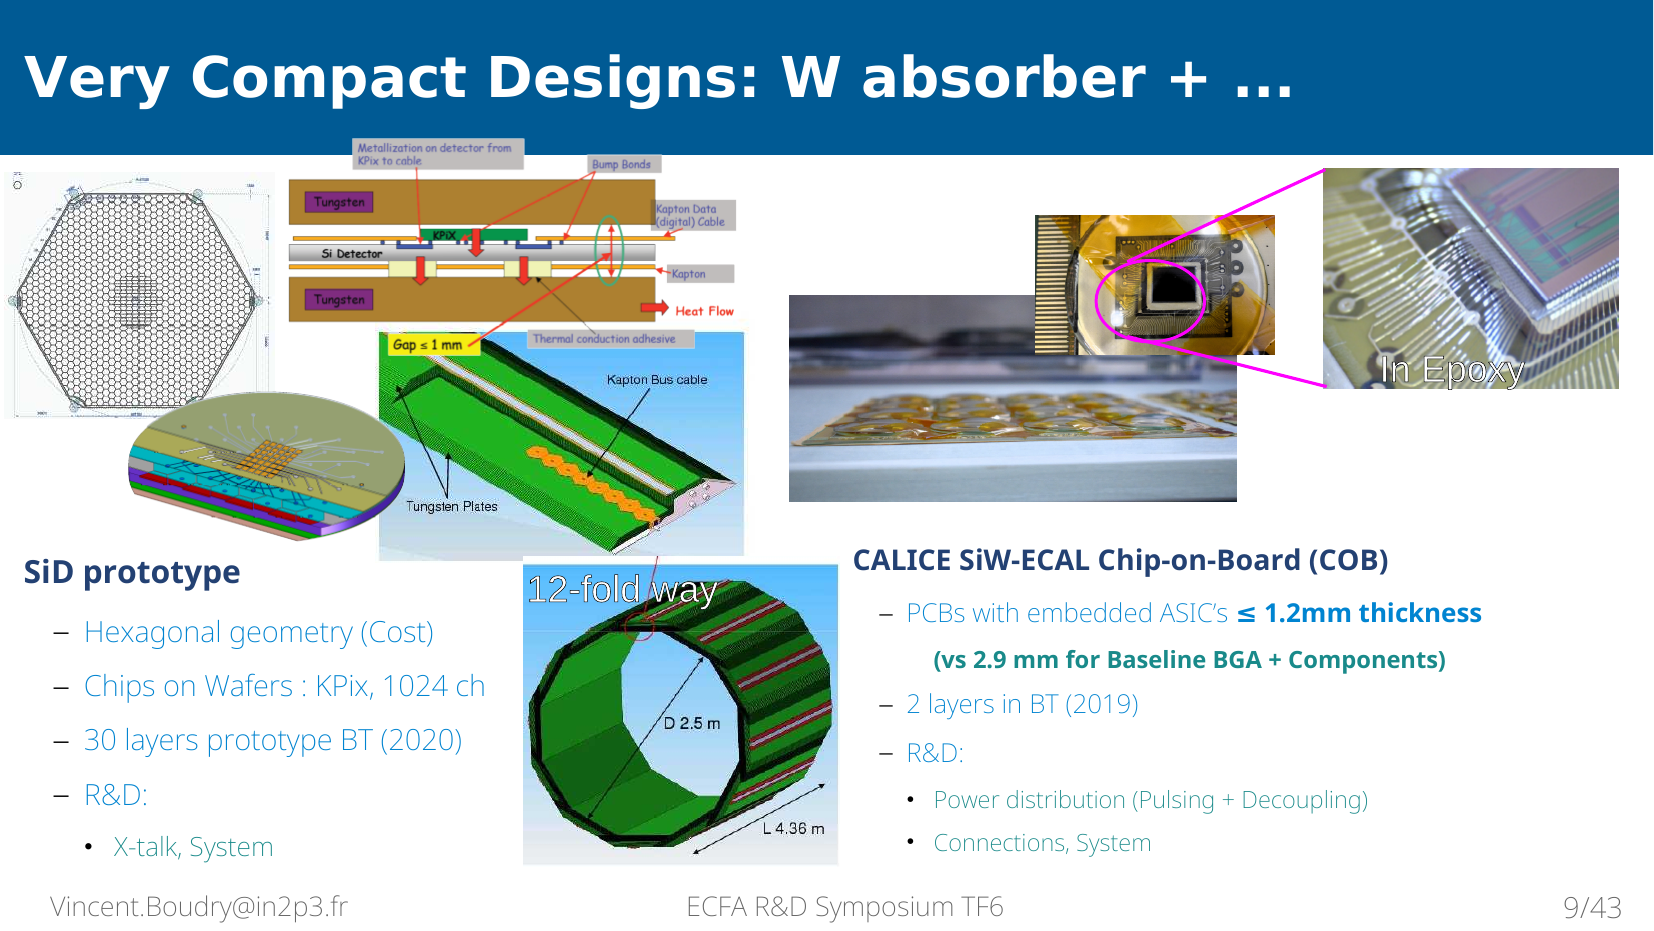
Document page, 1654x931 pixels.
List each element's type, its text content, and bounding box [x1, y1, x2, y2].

picture [1140, 215, 1275, 362]
list CALICE SiW-ECAL Chip-on-Board (COB) PCBs with embedded ASIC’s ≤ 1.2mm thickness (vs 2.9 mm for Baseline BGA + Components) 2 layers in BT (2019) R&D: Power distribution (Pulsing + Decoupling) Connections, System [852, 539, 1637, 860]
picture [1098, 262, 1203, 340]
text_box 12-fold way [512, 560, 733, 618]
list SiD prototype Hexagonal geometry (Cost) Chips on Wafers : KPix, 1024 ch 30 layers prototype BT (2020) R&D: X-talk, System [23, 549, 808, 870]
title Very Compact Designs: W absorber + ... [24, 12, 1635, 143]
text_box In Epoxy [1364, 340, 1541, 398]
picture [523, 556, 840, 867]
picture [1323, 168, 1619, 390]
picture [4, 132, 755, 549]
picture [789, 215, 1237, 502]
